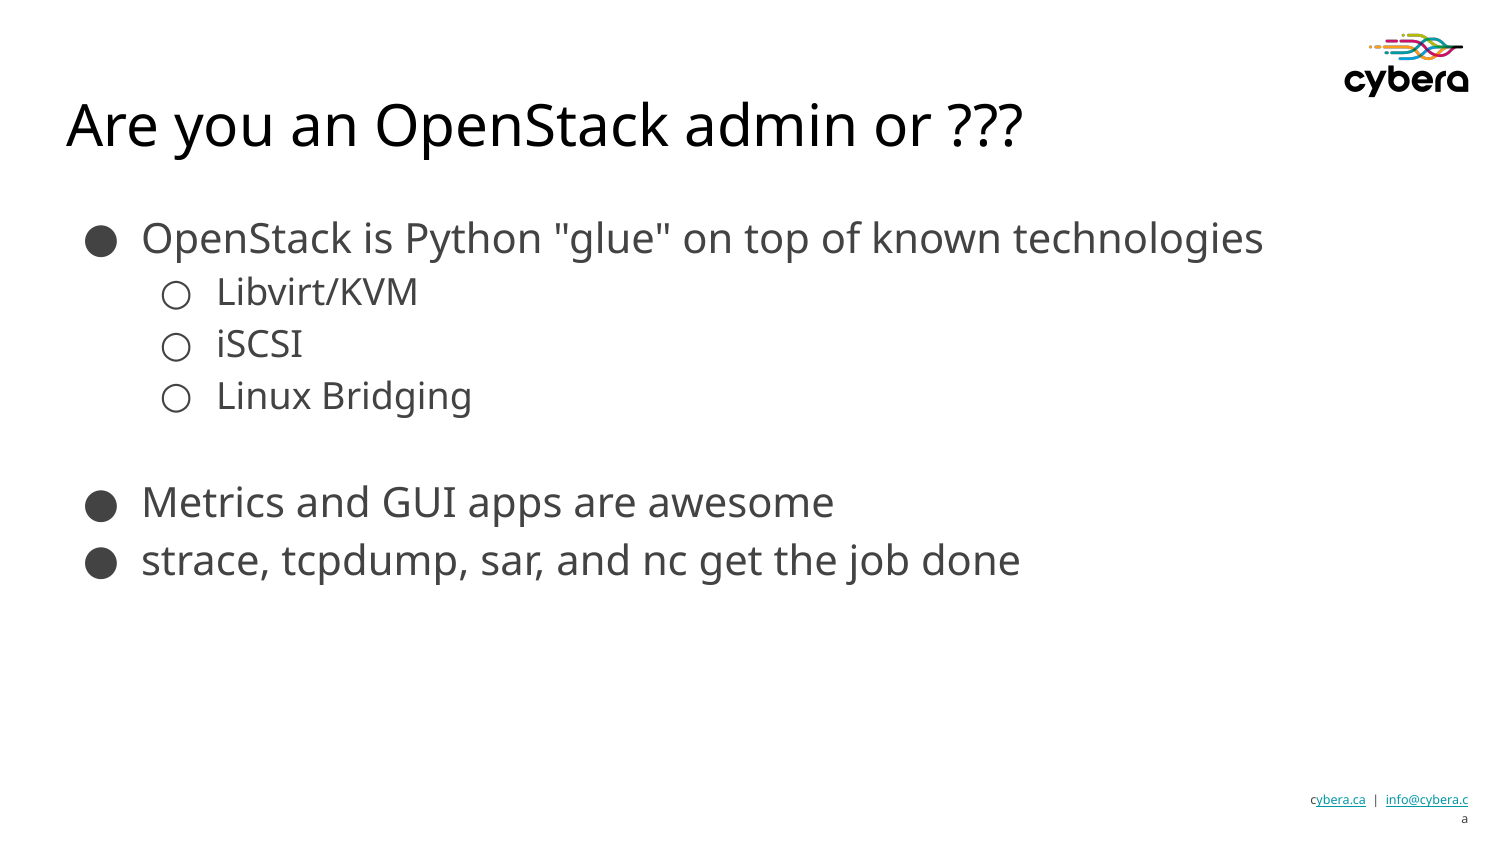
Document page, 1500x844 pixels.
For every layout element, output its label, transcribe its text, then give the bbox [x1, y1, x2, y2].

title Are you an OpenStack admin or ??? [51, 72, 1314, 167]
picture [1344, 33, 1469, 98]
list OpenStack is Python "glue" on top of known technologies Libvirt/KVM iSCSI Linux Bridging Metrics and GUI apps are awesome strace, tcpdump, sar, and nc get the job done [51, 189, 1451, 750]
